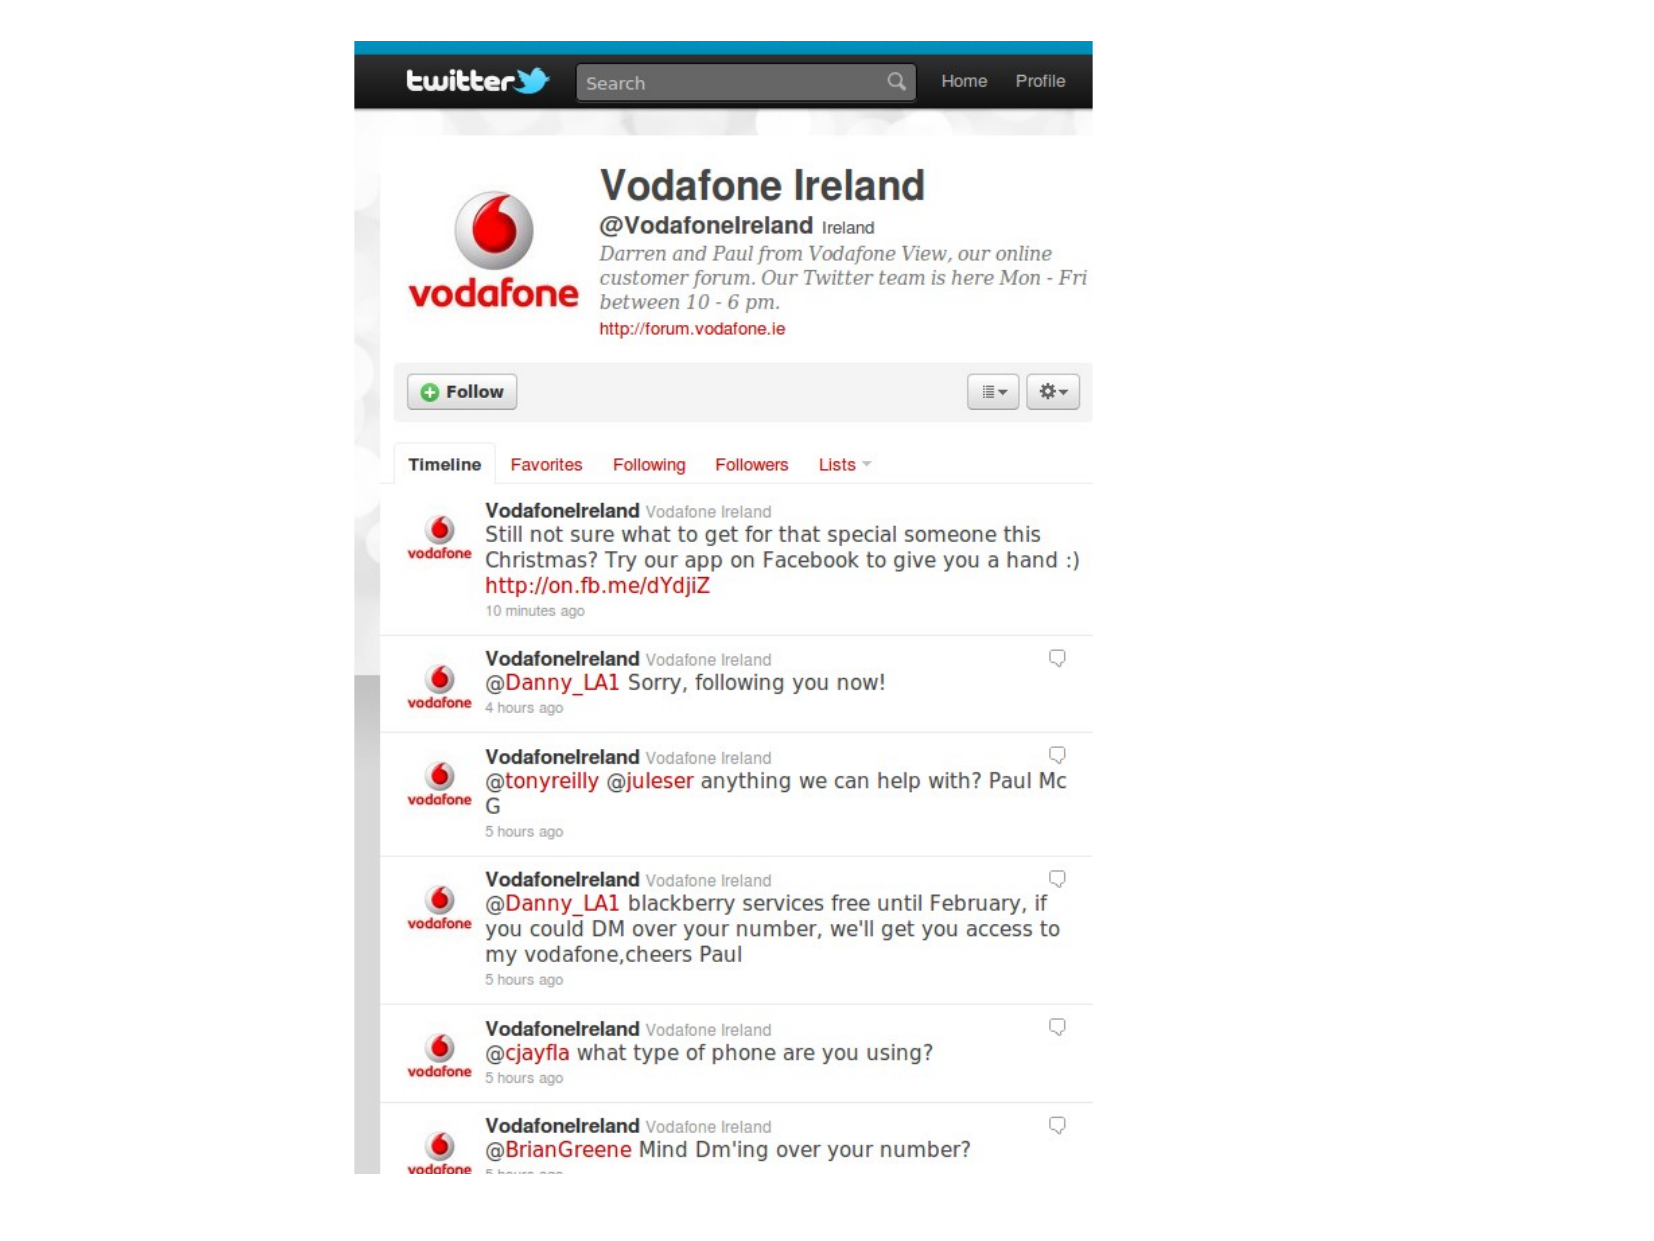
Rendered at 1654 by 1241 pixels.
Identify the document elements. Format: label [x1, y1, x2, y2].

picture [354, 54, 1093, 1174]
